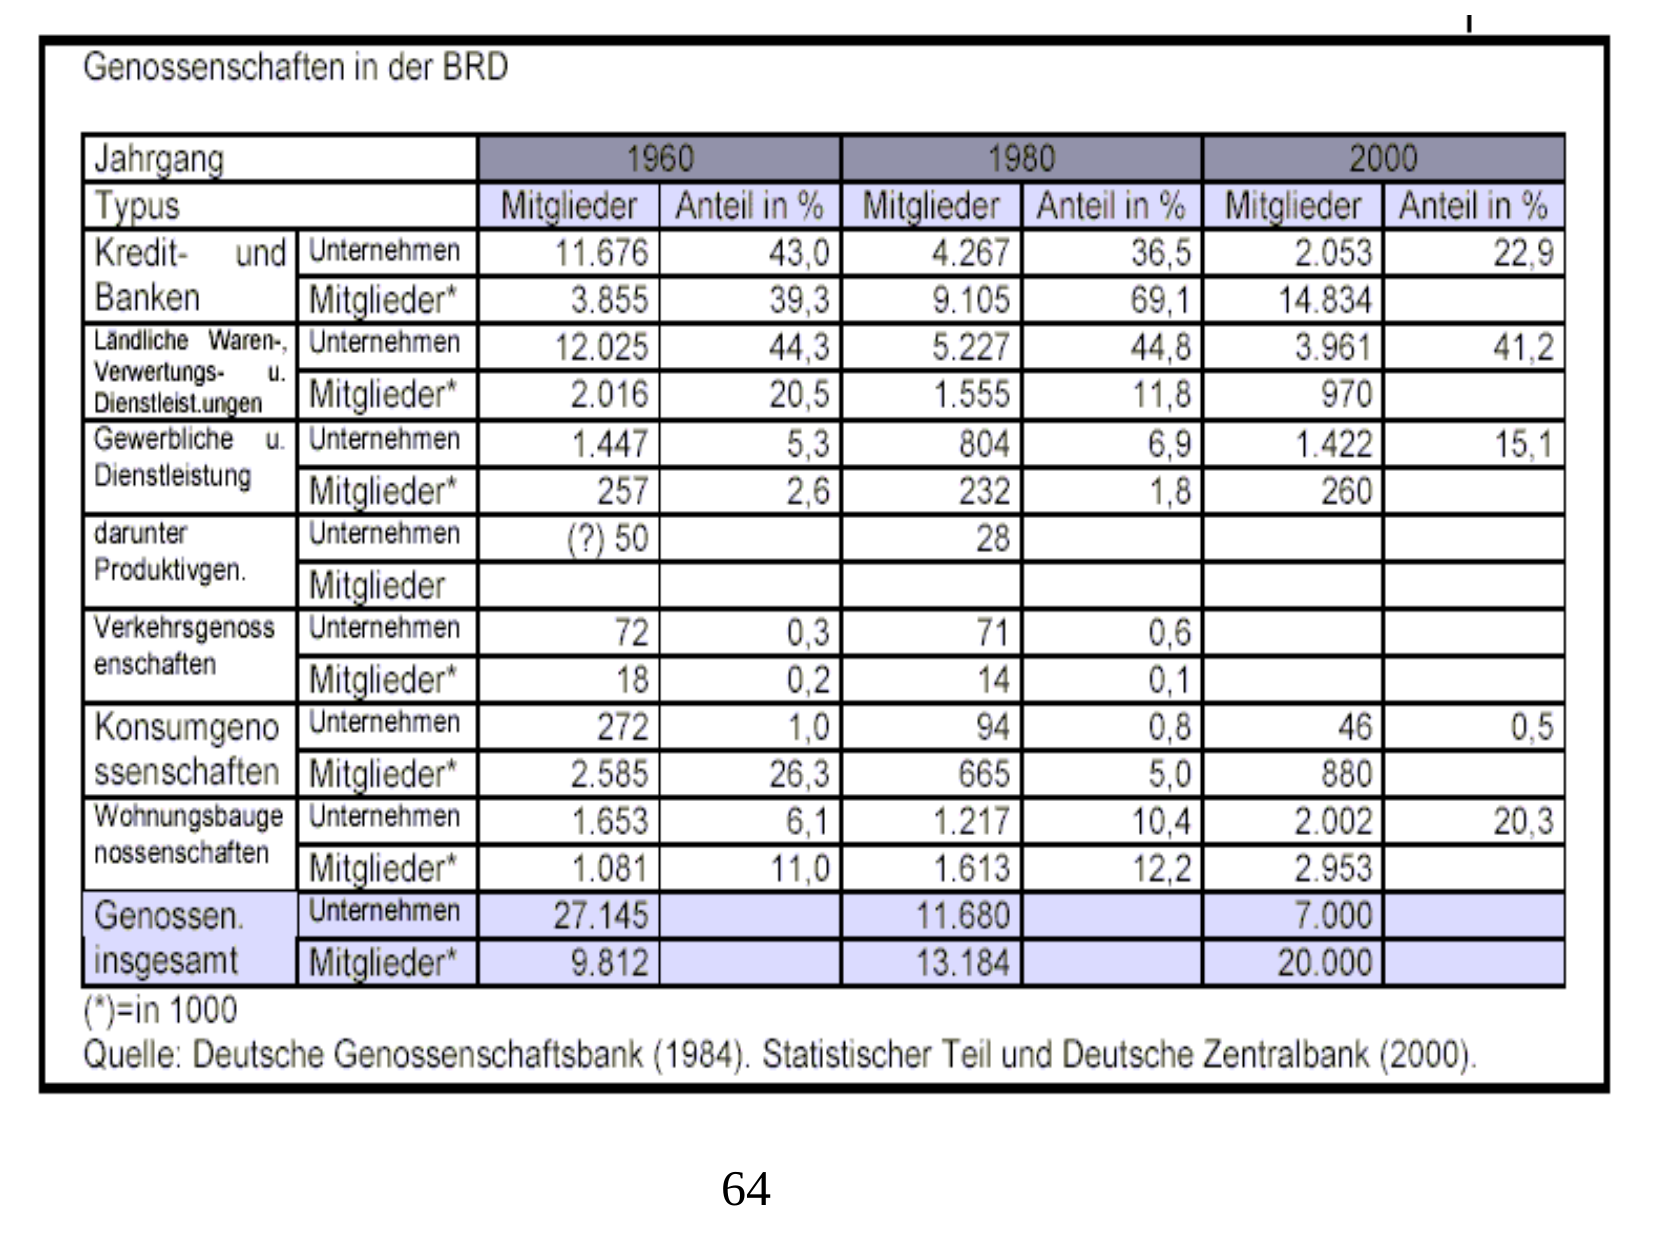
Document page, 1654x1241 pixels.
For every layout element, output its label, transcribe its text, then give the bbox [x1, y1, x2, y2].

text_box <Foliennummer> [721, 1161, 1074, 1223]
picture [10, 15, 1640, 1131]
